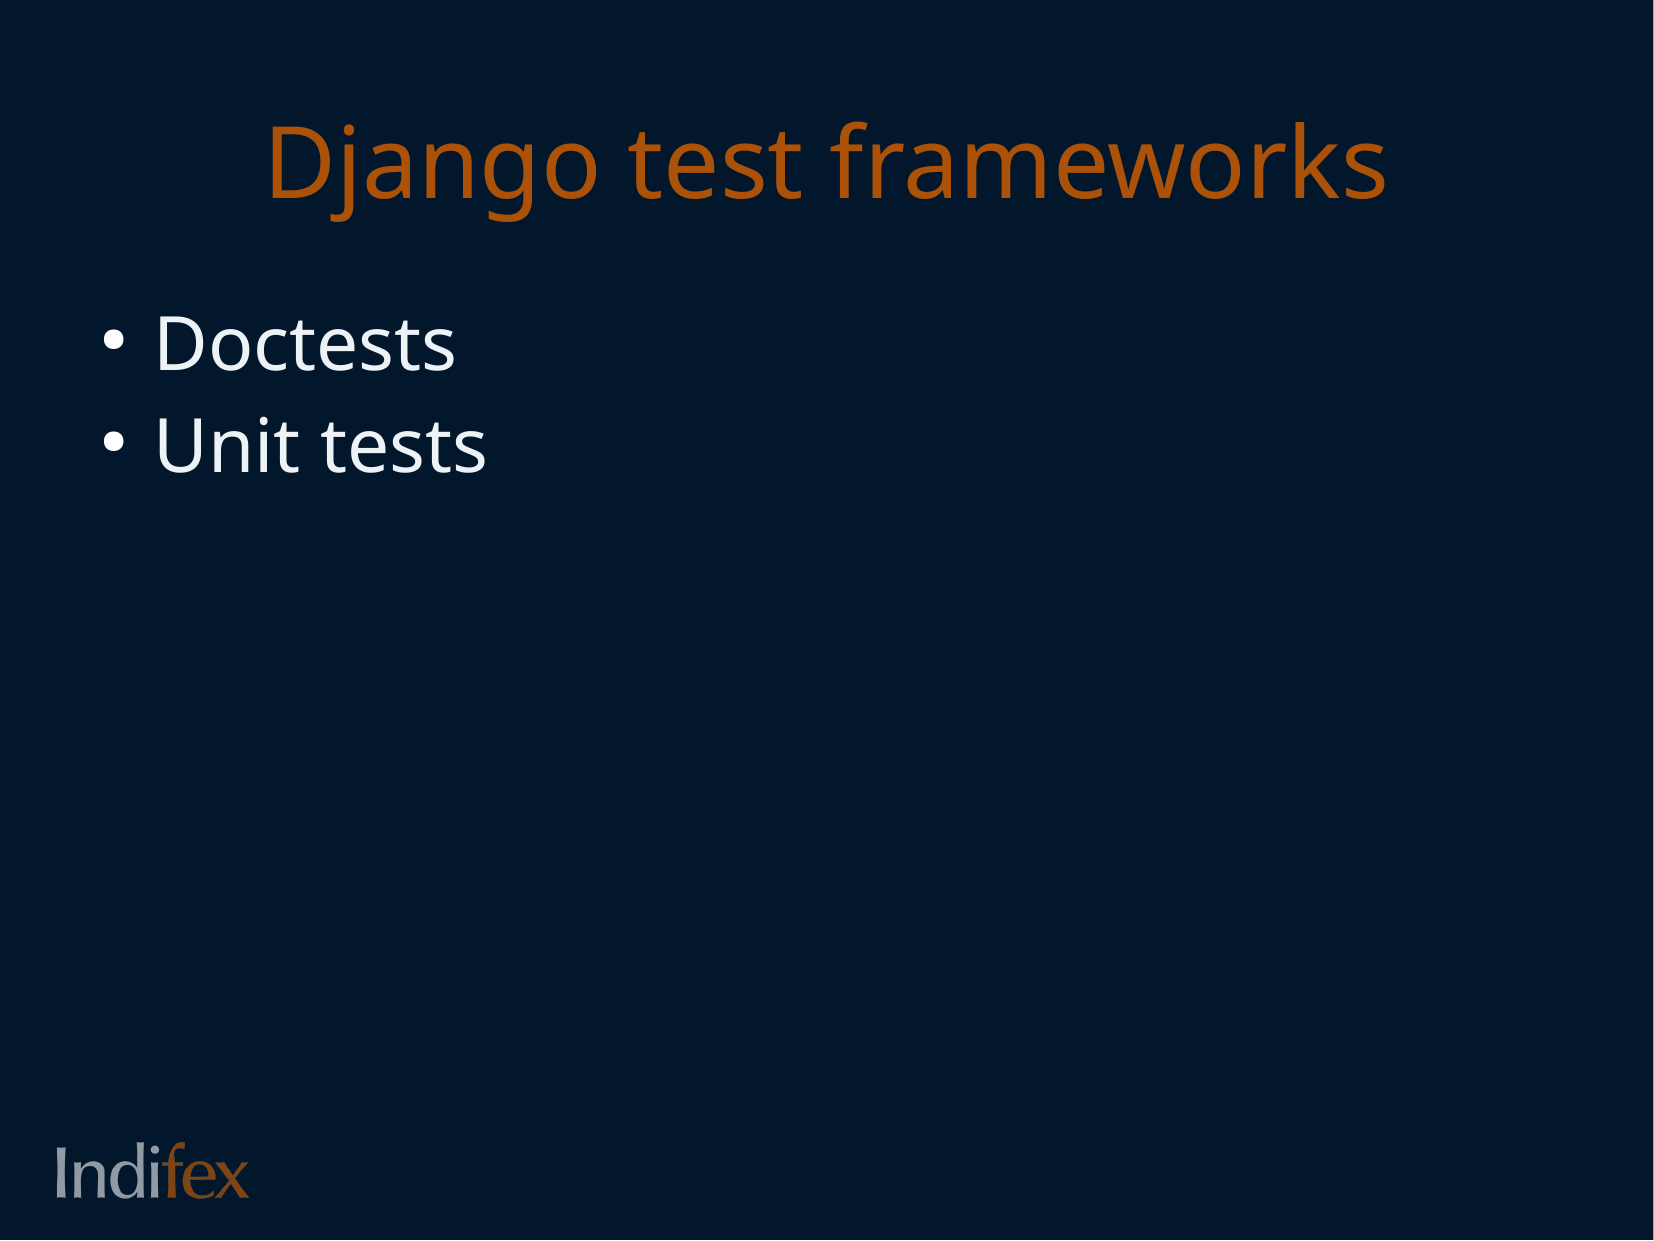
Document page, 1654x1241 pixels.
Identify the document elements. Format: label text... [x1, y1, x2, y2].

list Doctests Unit tests [82, 290, 1571, 1109]
title Django test frameworks [82, 49, 1571, 257]
picture [56, 1142, 249, 1241]
